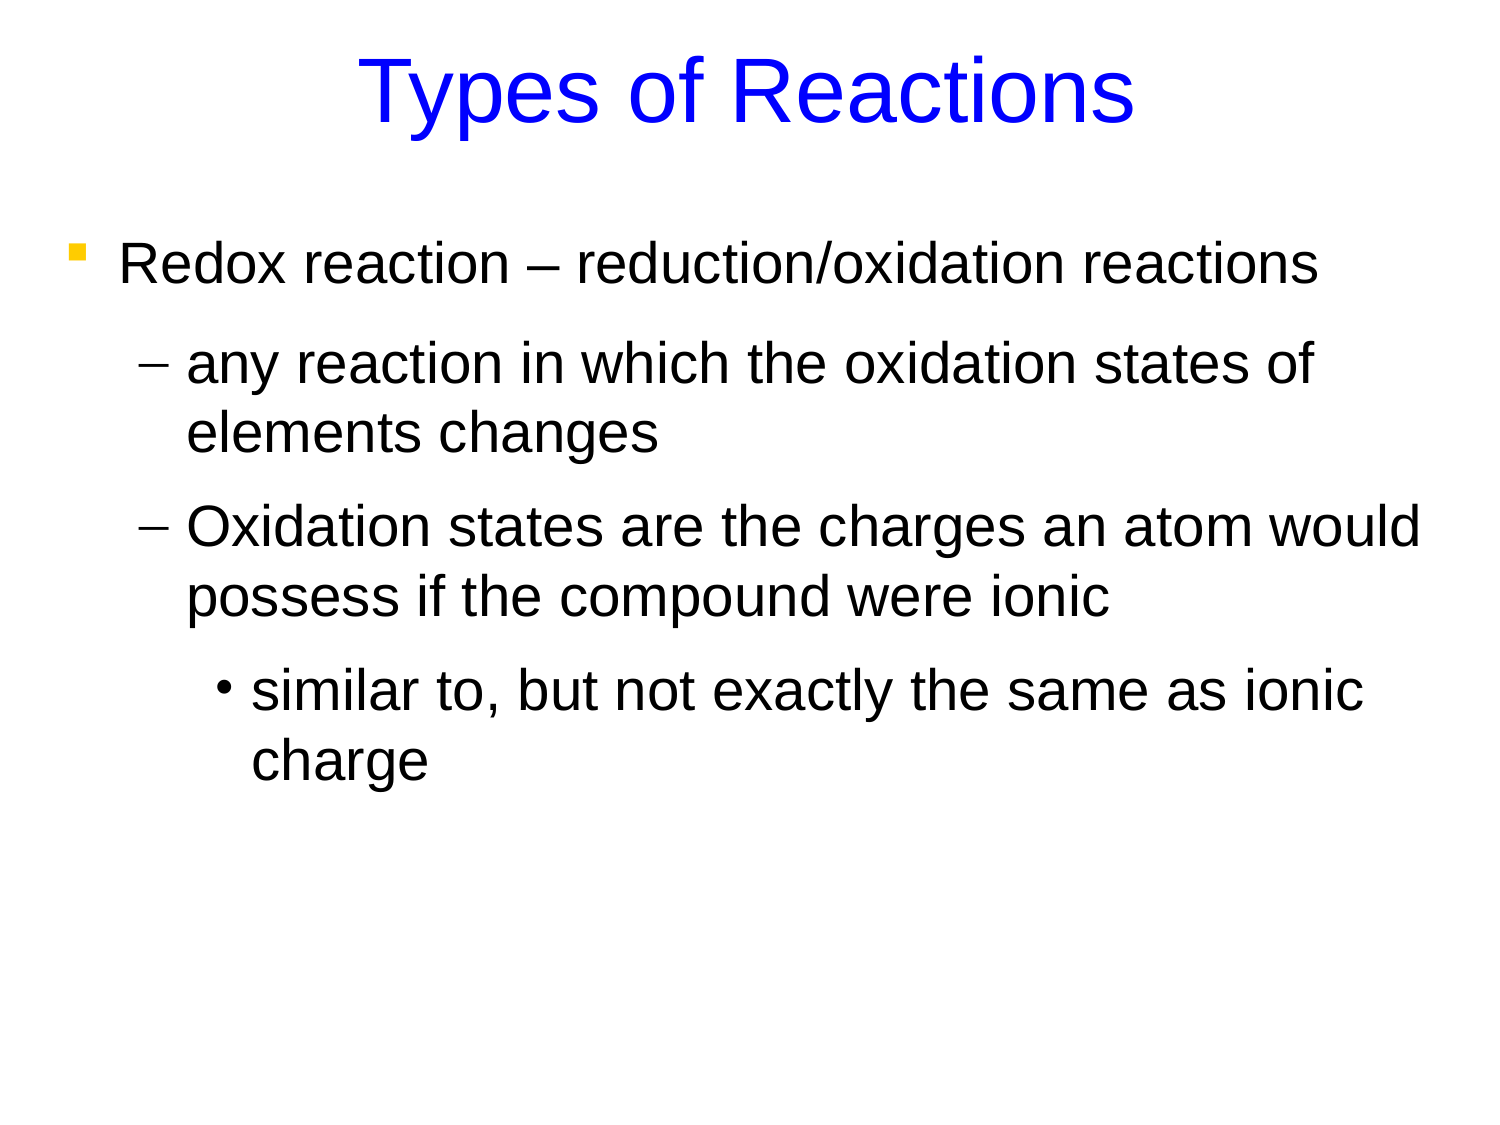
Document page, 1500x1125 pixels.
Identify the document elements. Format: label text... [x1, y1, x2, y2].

list Redox reaction – reduction/oxidation reactions any reaction in which the oxidation states of elements changes Oxidation states are the charges an atom would possess if the compound were ionic similar to, but not exactly the same as ionic charge [49, 147, 1451, 1021]
title Types of Reactions [49, 15, 1446, 147]
